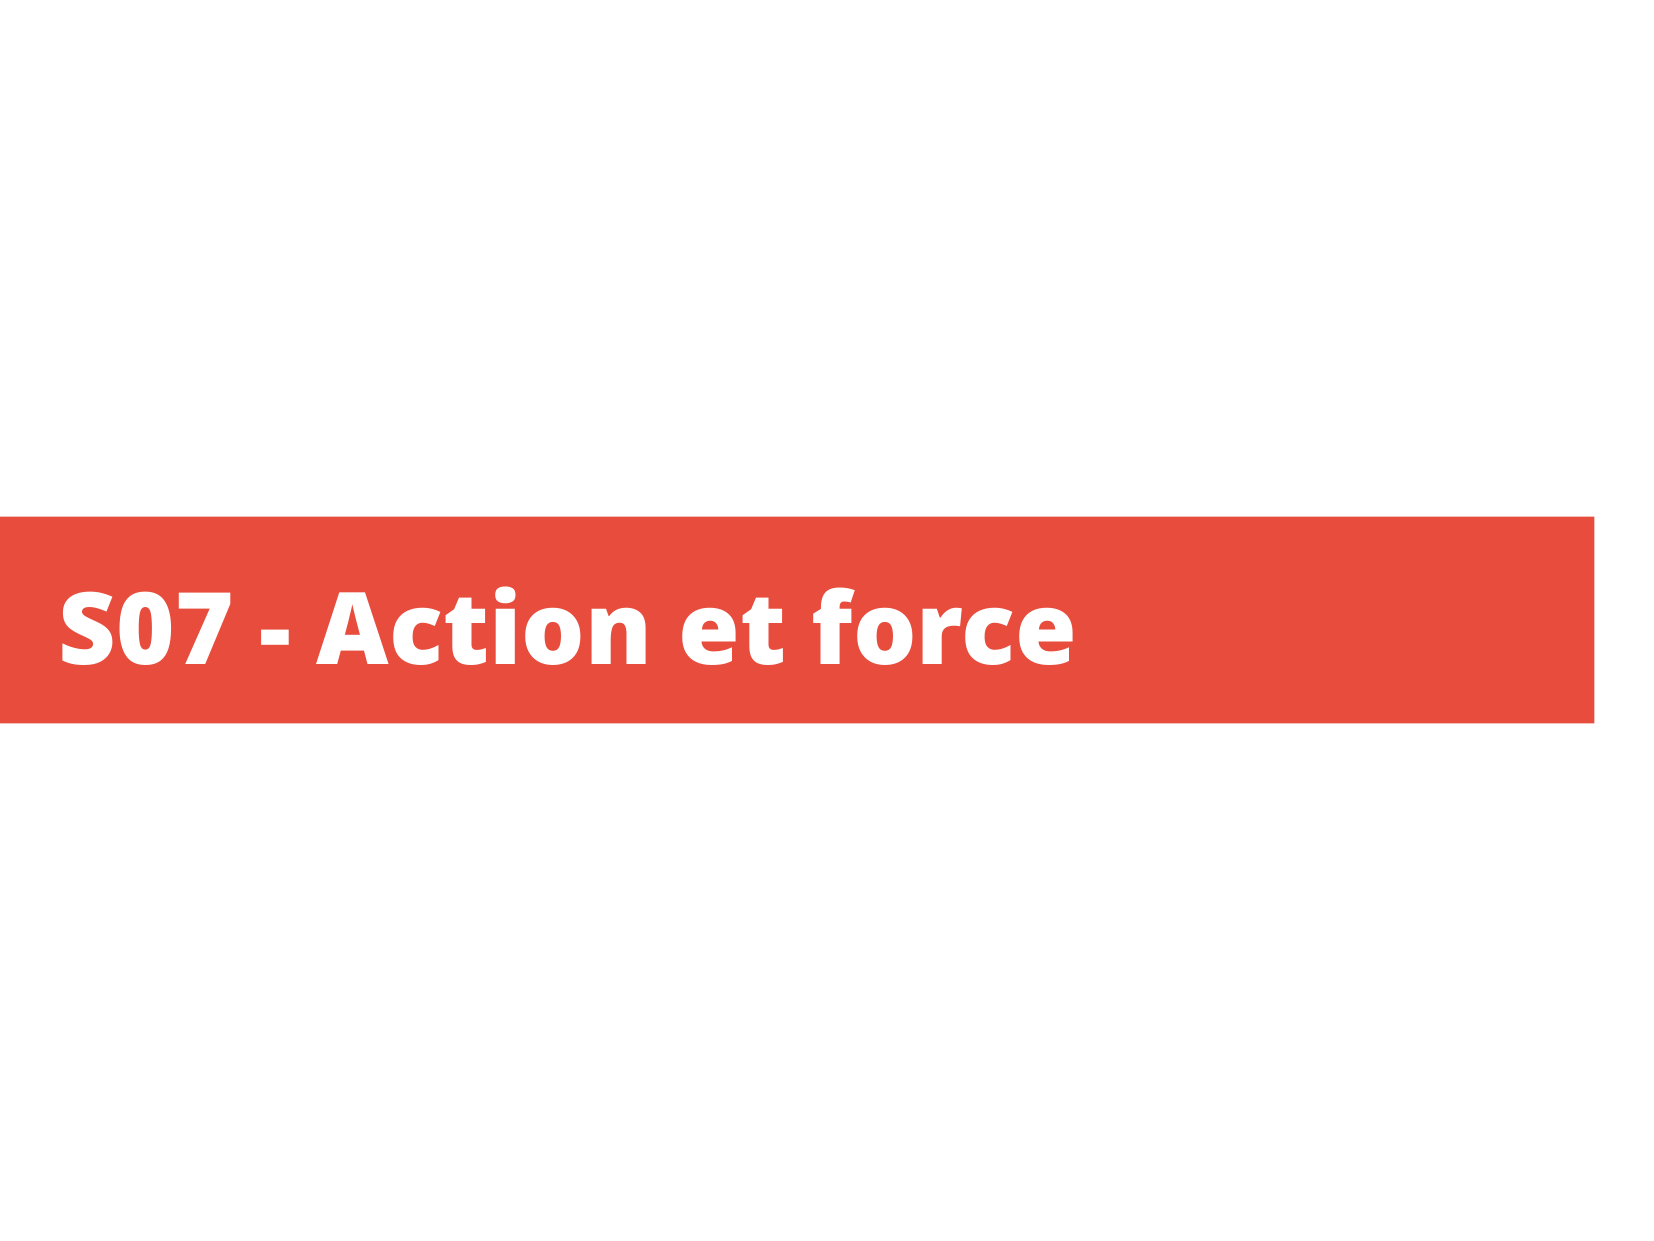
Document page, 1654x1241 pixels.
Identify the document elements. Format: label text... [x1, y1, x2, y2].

title S07 - Action et force [59, 546, 1595, 694]
